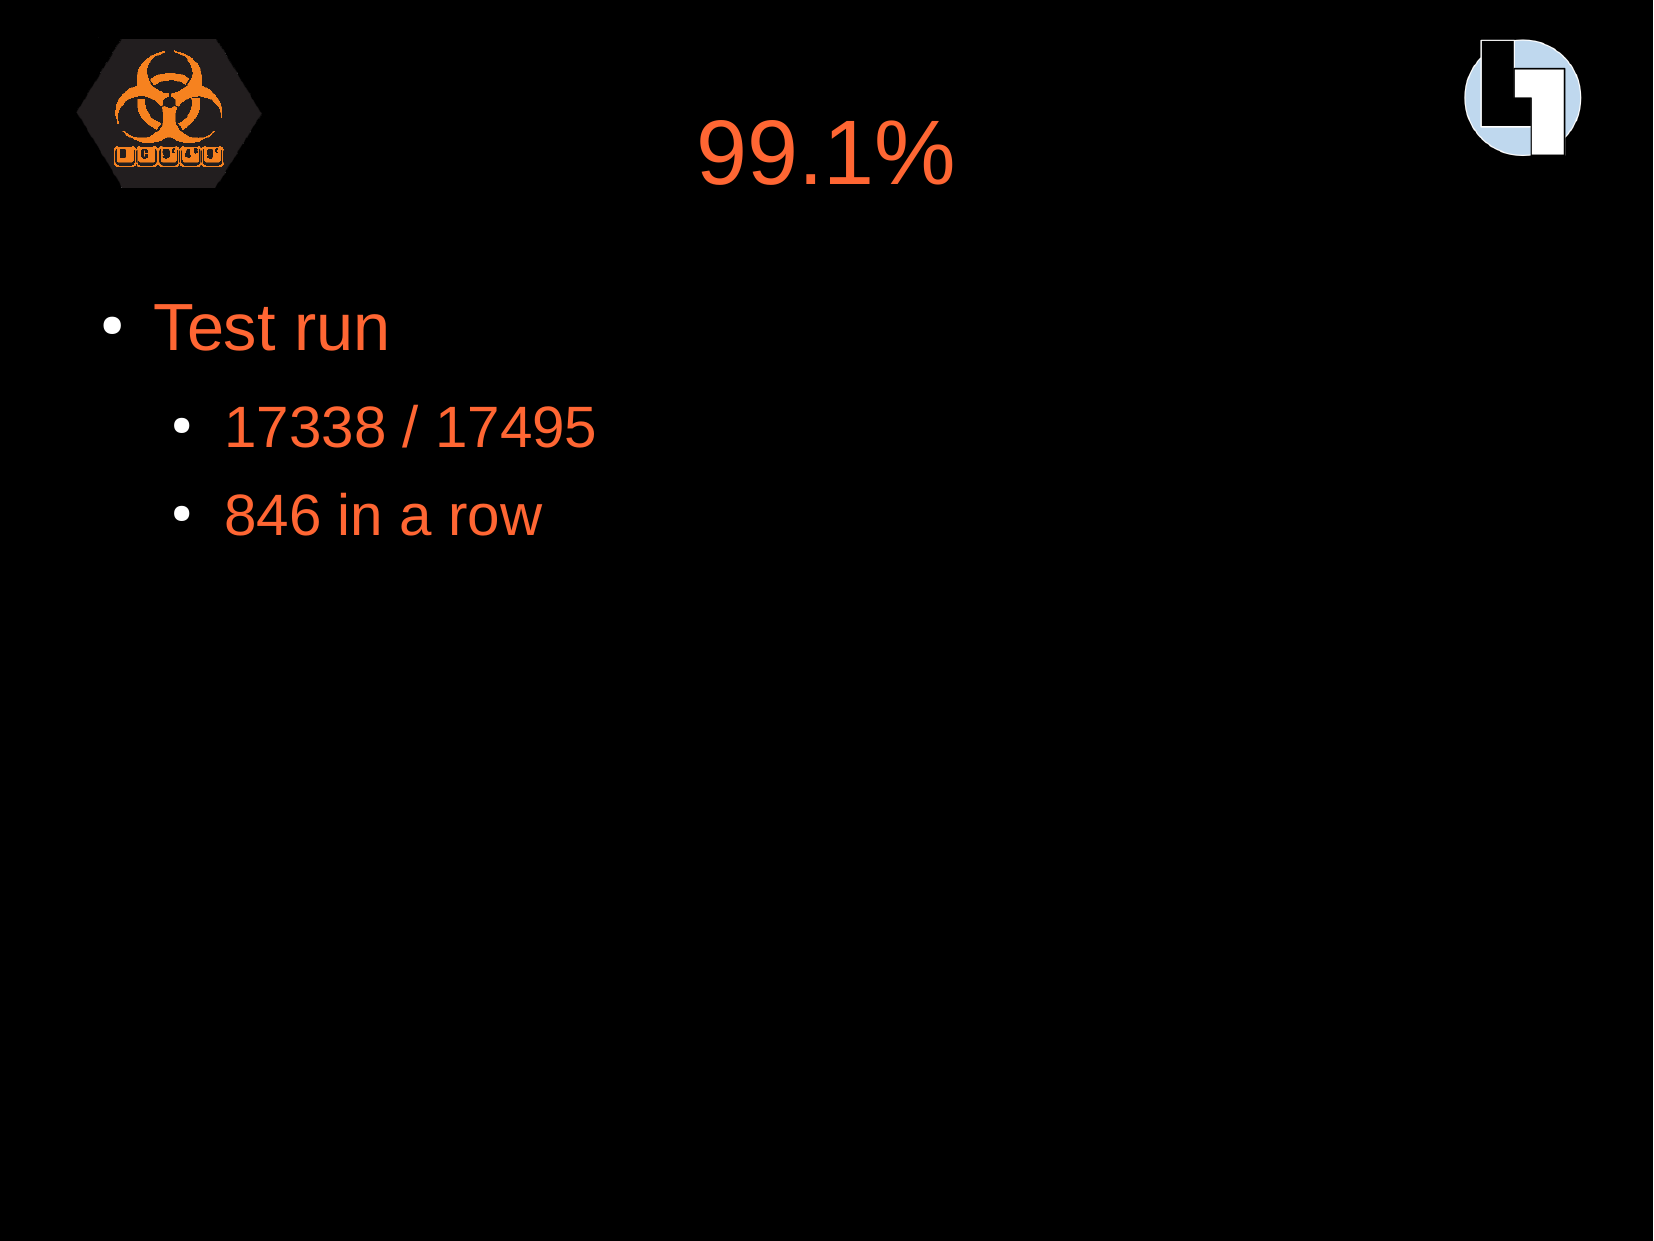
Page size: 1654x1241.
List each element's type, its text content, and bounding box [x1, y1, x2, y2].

picture [1462, 37, 1583, 158]
list Test run 17338 / 17495 846 in a row [82, 290, 1571, 1109]
picture [75, 37, 263, 188]
title 99.1% [82, 49, 1571, 257]
